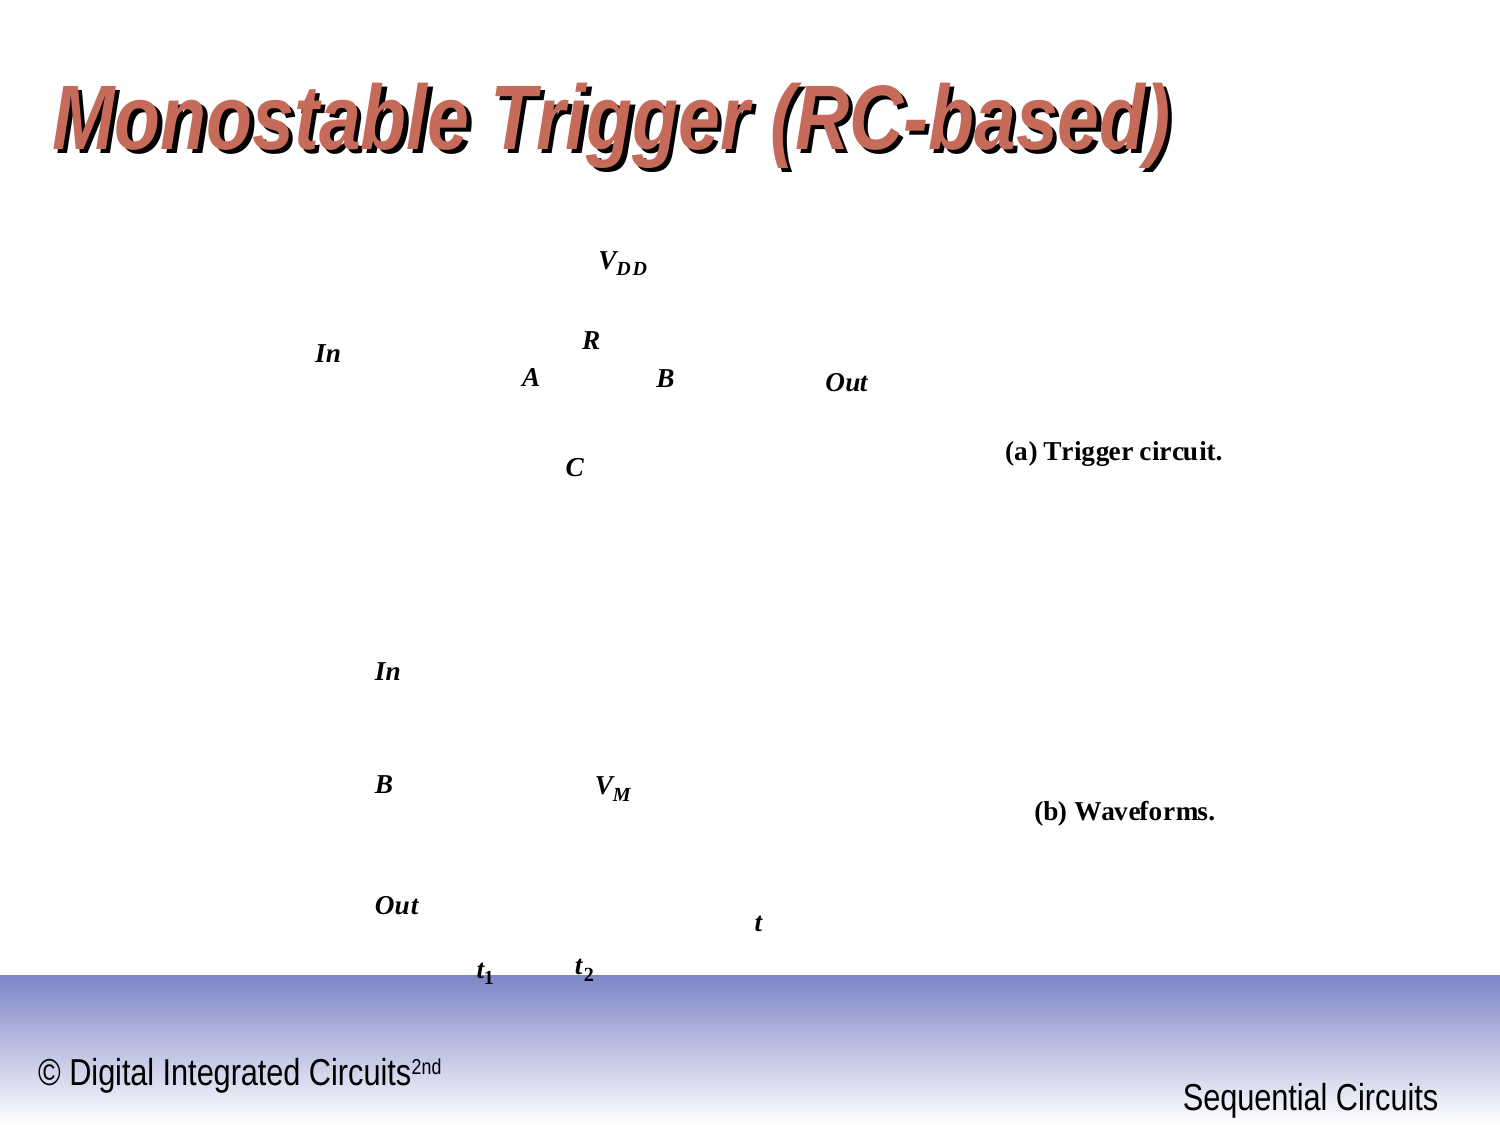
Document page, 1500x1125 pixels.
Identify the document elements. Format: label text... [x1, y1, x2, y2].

title Monostable Trigger (RC-based) [37, 37, 1463, 175]
picture [275, 236, 1225, 995]
